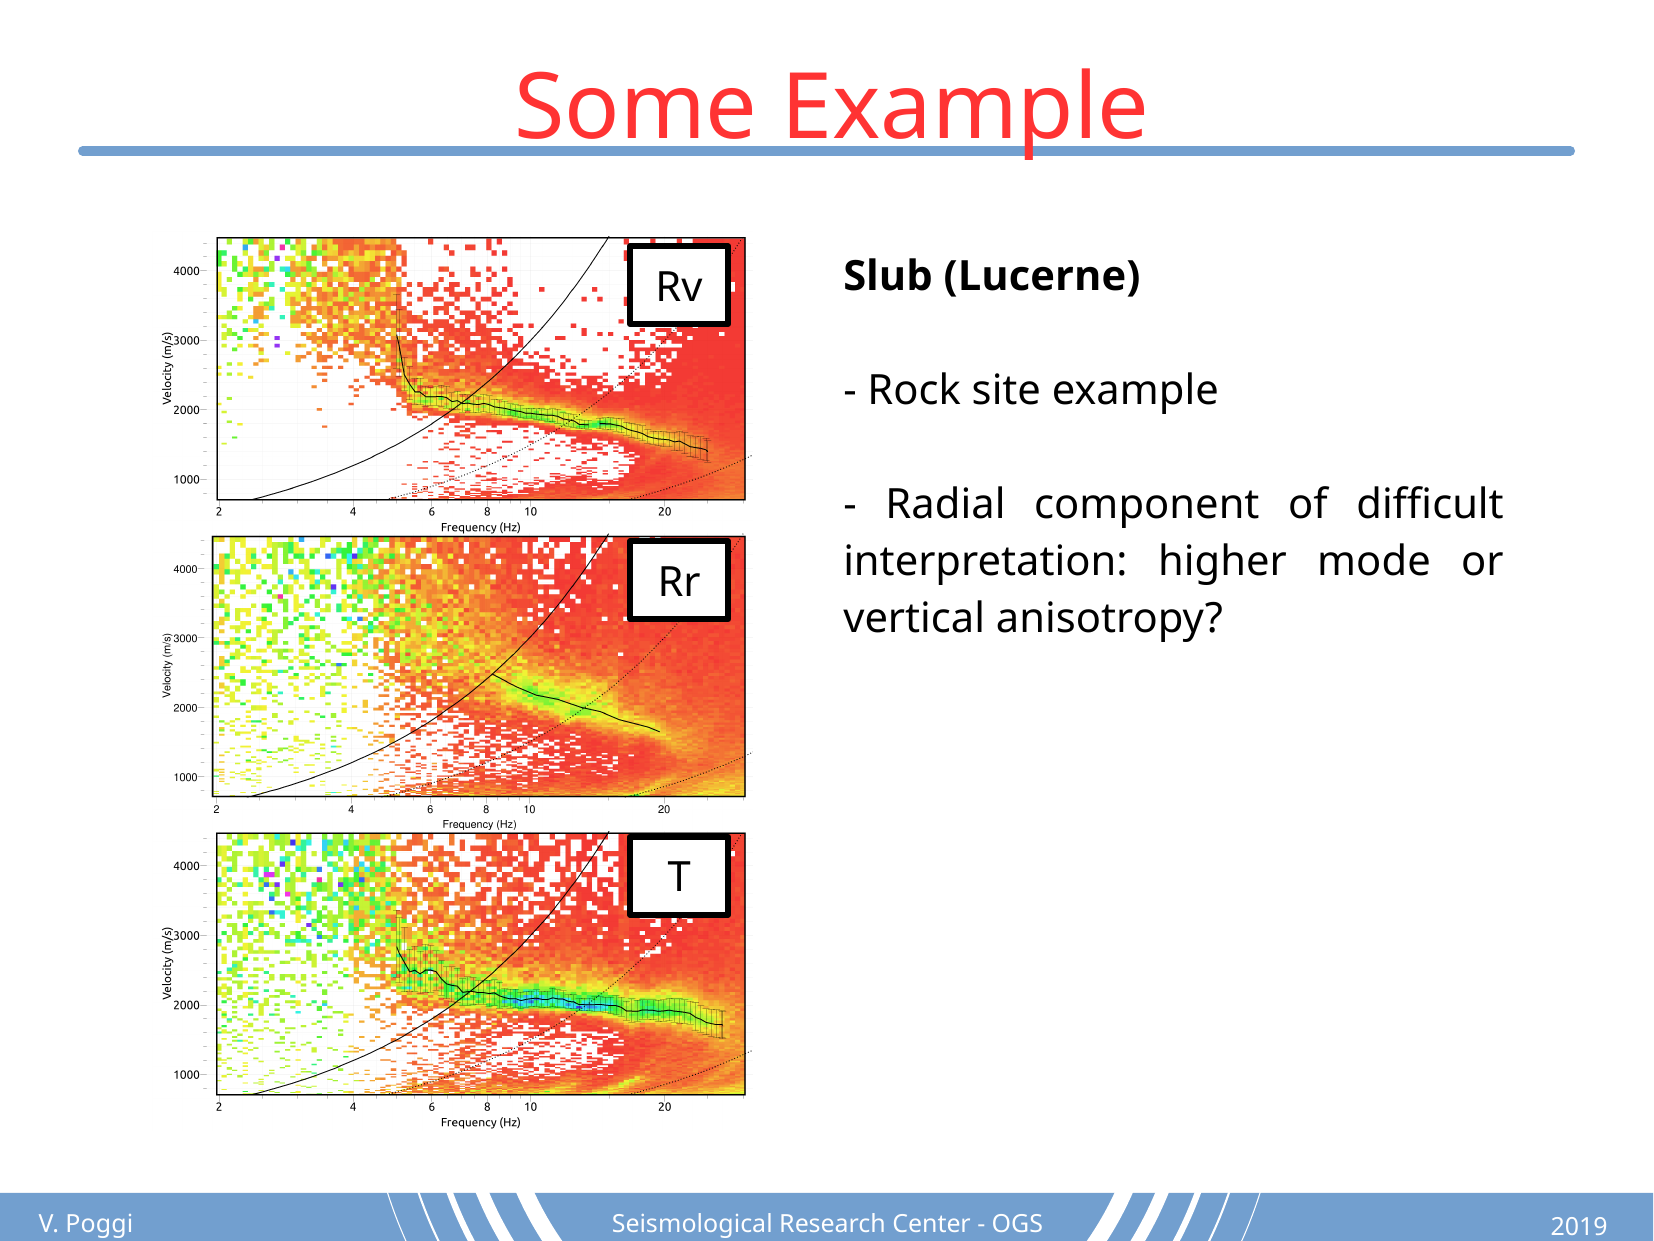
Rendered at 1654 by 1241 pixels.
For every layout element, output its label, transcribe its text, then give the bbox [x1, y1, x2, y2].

picture [152, 231, 753, 1131]
text_box Some Example [90, 33, 1576, 155]
text_box Rv [630, 251, 729, 319]
text_box Rr [630, 547, 729, 614]
text_box T [630, 842, 729, 909]
text_box Slub (Lucerne) - Rock site example - Radial component of difficult interpretation: higher mode or vertical anisotropy? [828, 238, 1519, 577]
